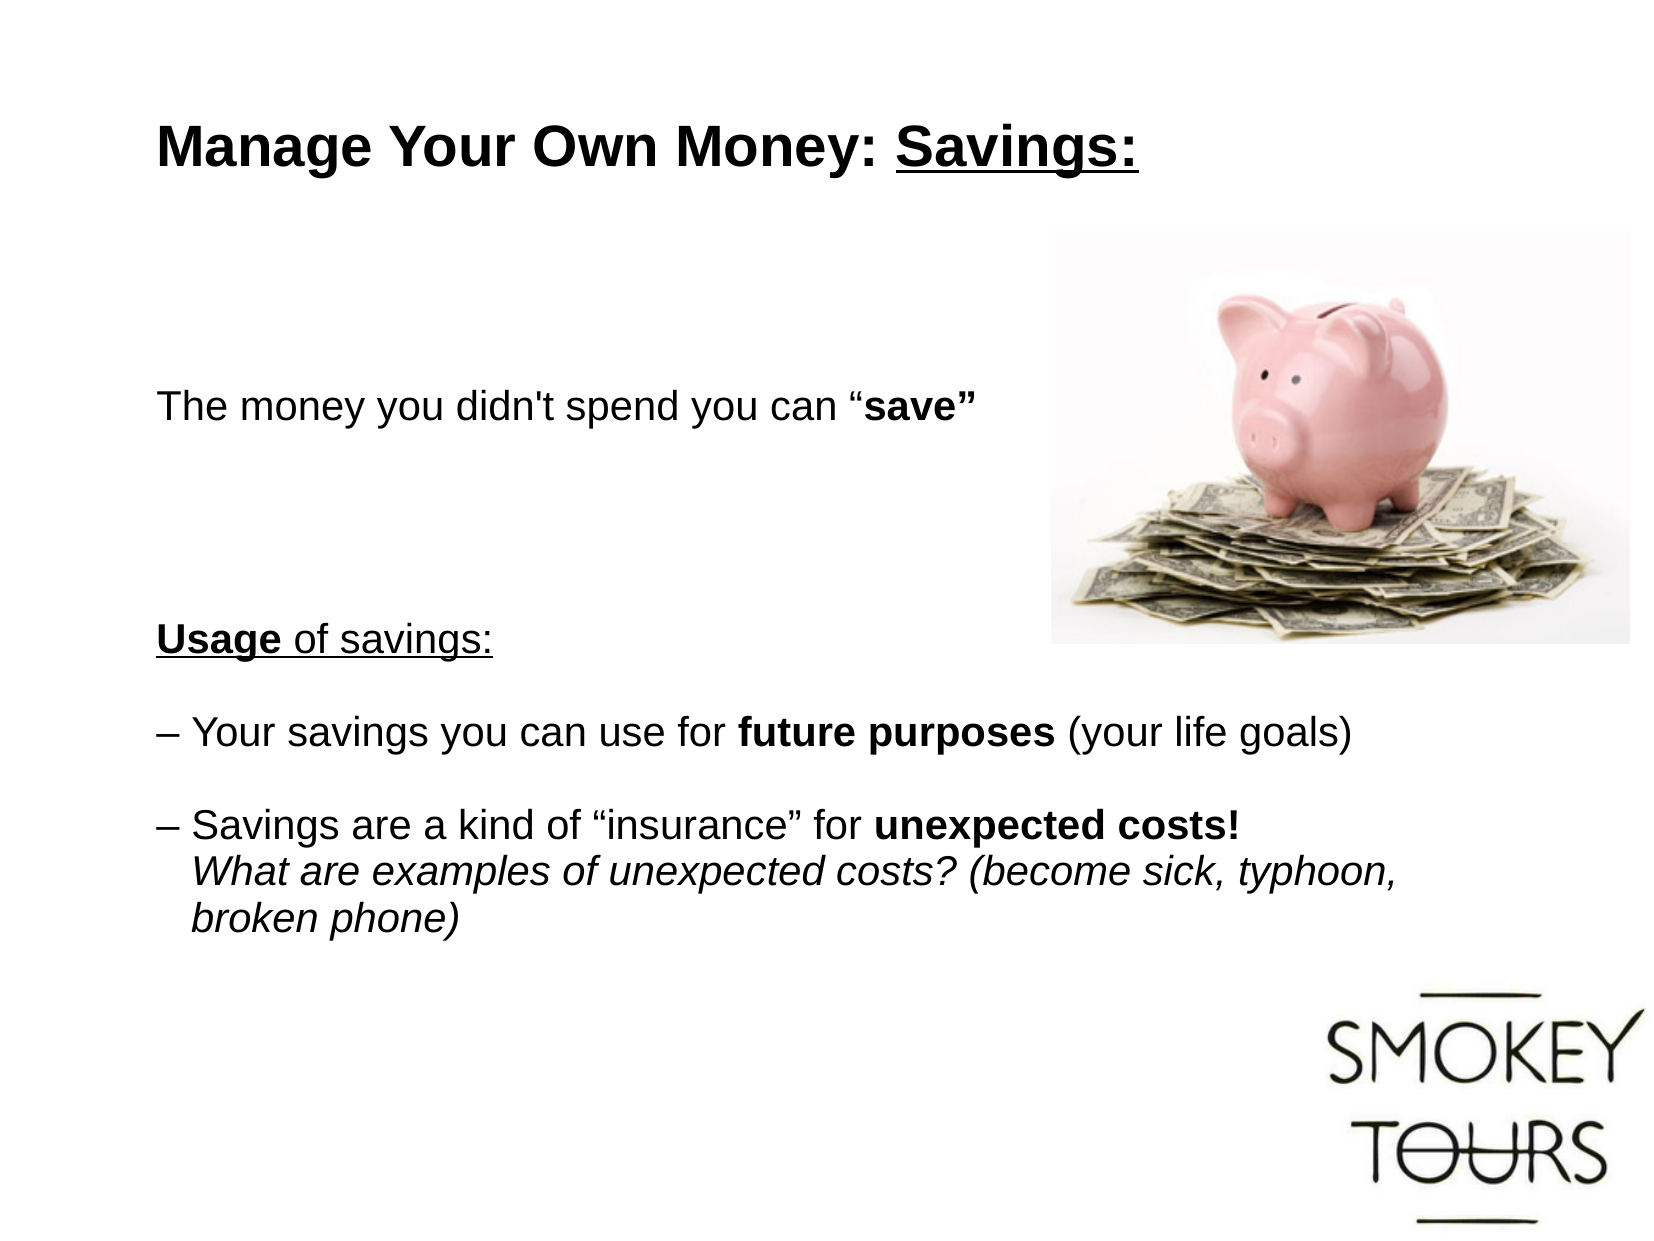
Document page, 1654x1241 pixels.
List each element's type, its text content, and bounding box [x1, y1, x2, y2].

text_box Manage Your Own Money: Savings: The money you didn't spend you can “save” Usage of savings: – Your savings you can use for future purposes (your life goals) – Savings are a kind of “insurance” for unexpected costs! What are examples of unexpected costs? (become sick, typhoon, broken phone) [141, 106, 1607, 1103]
picture [1322, 968, 1654, 1241]
picture [1051, 230, 1630, 644]
